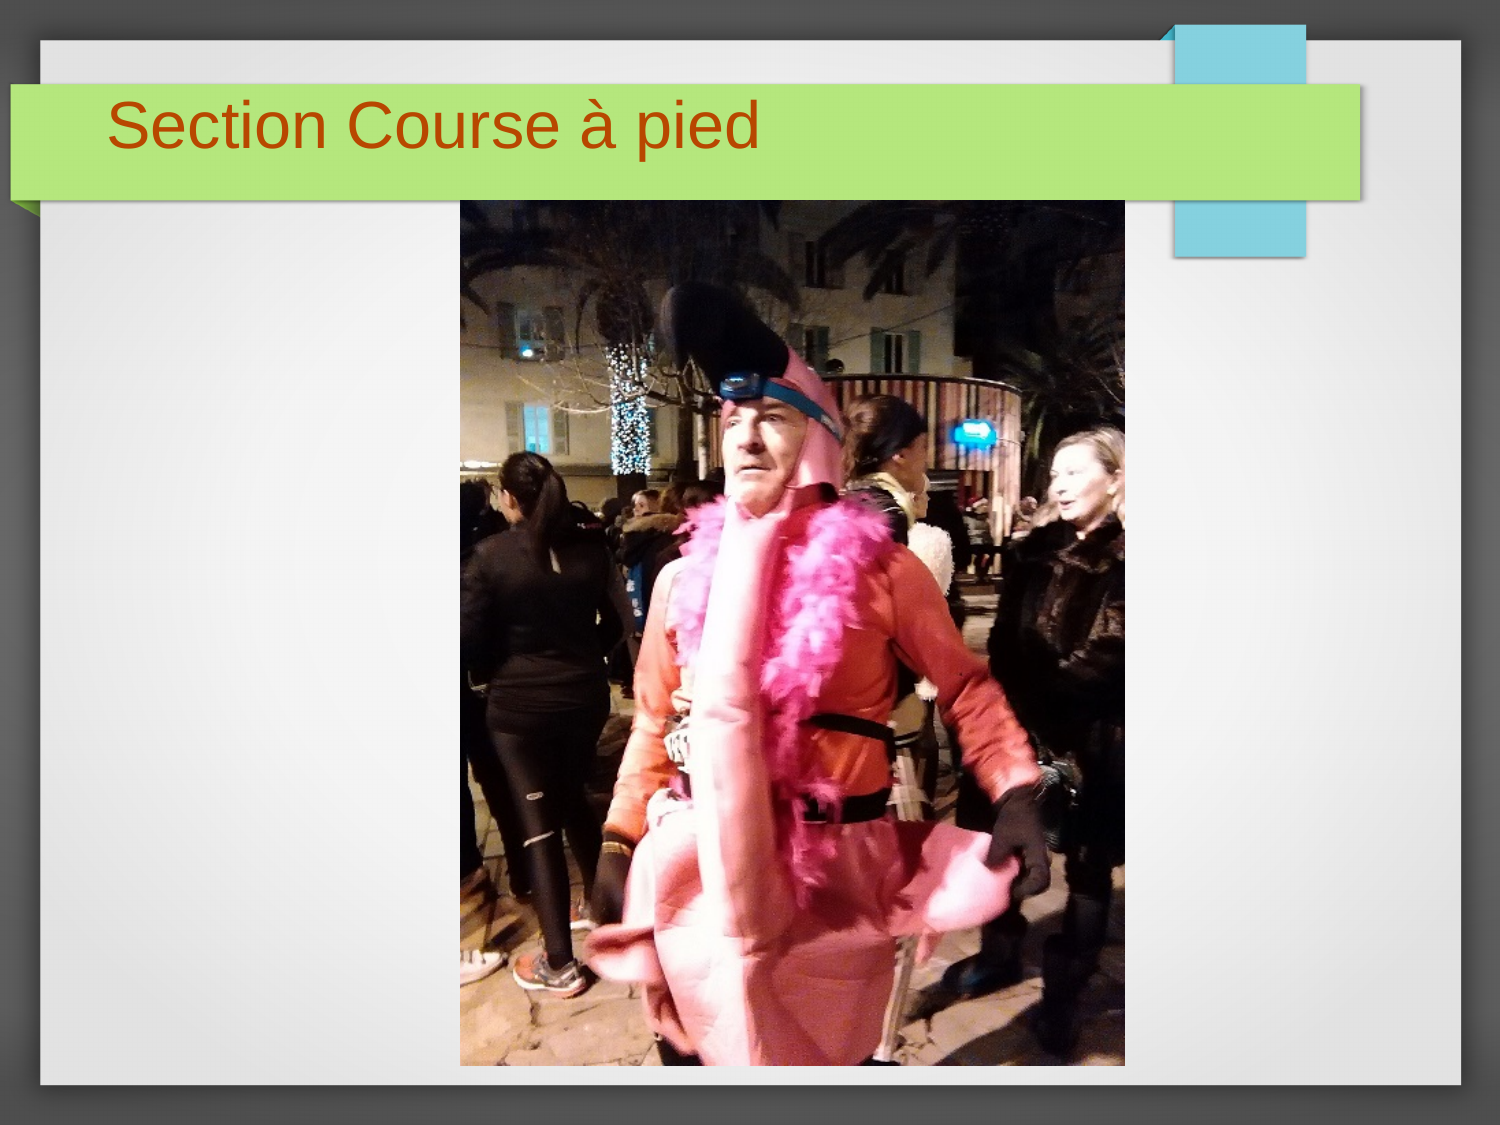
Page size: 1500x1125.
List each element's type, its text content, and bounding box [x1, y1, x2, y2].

title Section Course à pied [0, 74, 1158, 250]
list [153, 177, 1365, 949]
picture [0, 0, 1500, 1125]
